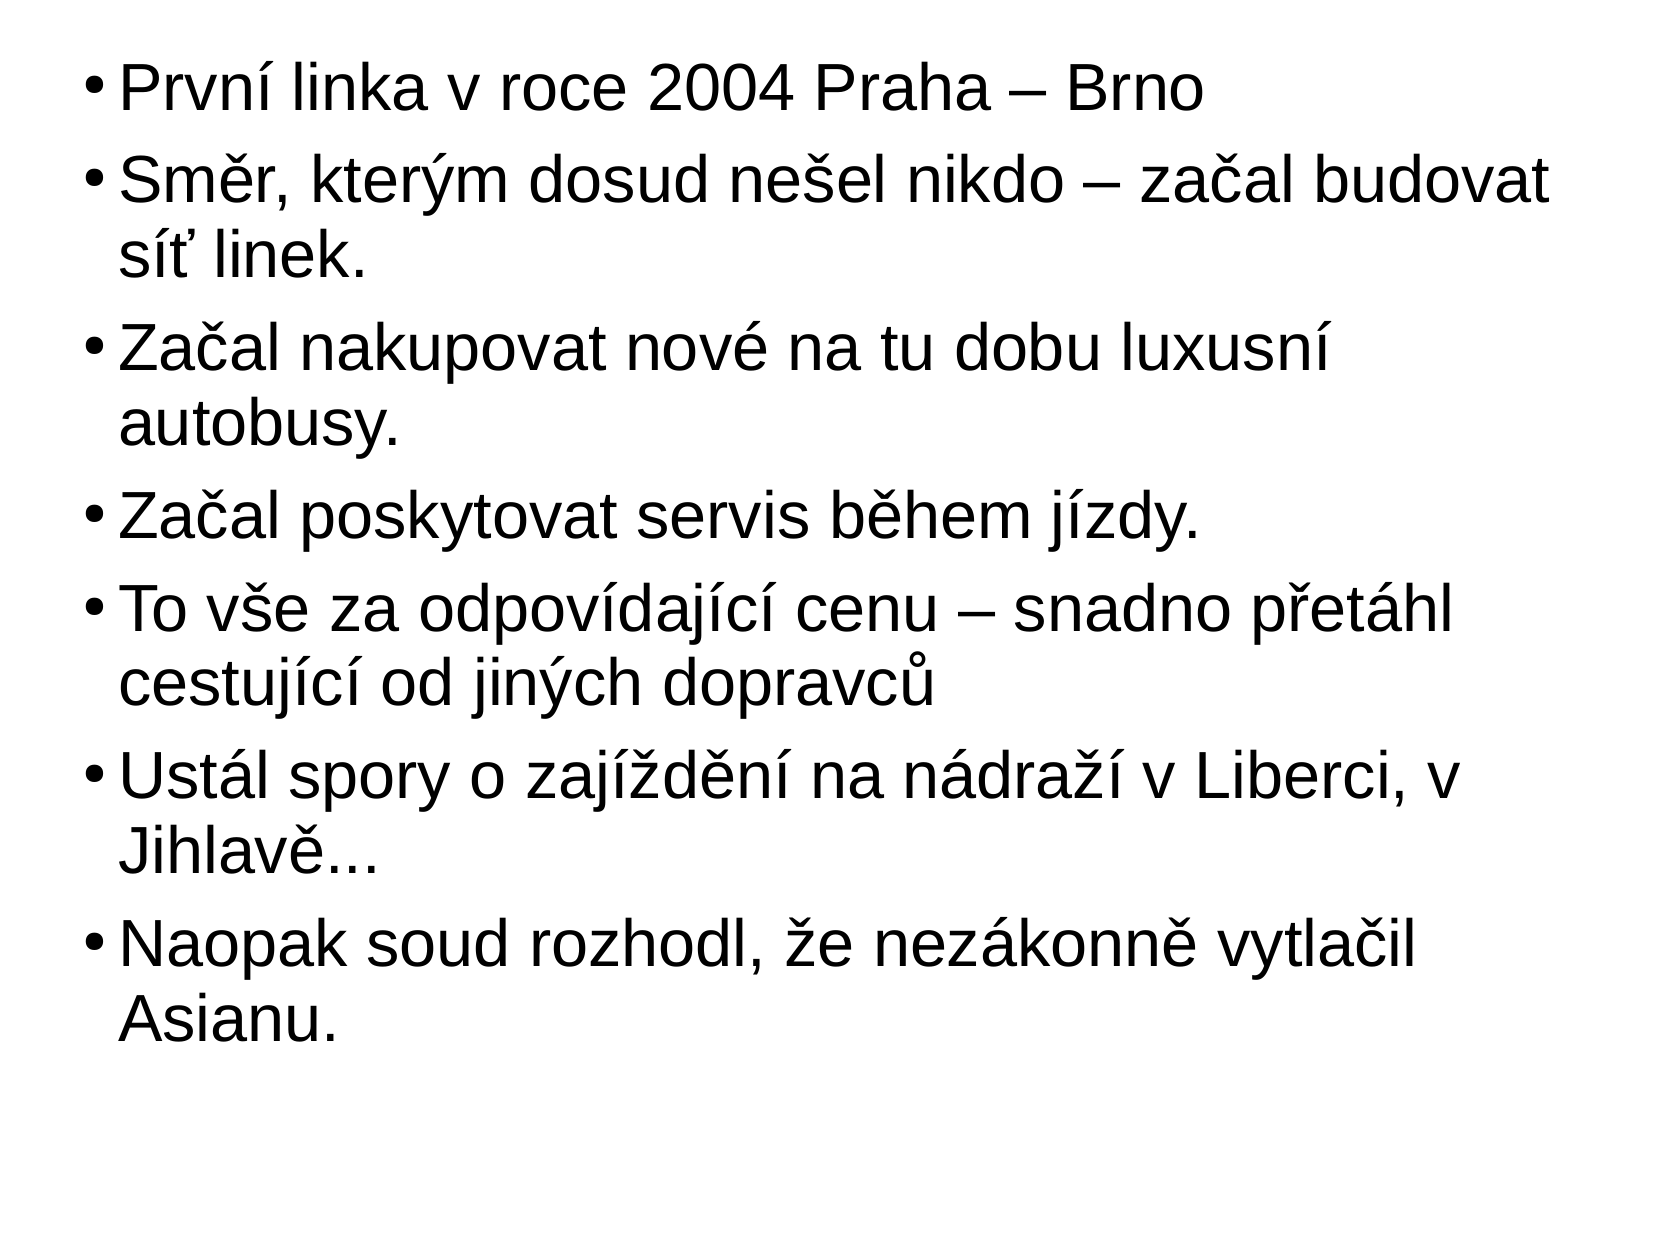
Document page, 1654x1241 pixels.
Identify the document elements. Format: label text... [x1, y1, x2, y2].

subtitle První linka v roce 2004 Praha – Brno Směr, kterým dosud nešel nikdo – začal budovat síť linek. Začal nakupovat nové na tu dobu luxusní autobusy. Začal poskytovat servis během jízdy. To vše za odpovídající cenu – snadno přetáhl cestující od jiných dopravců Ustál spory o zajíždění na nádraží v Liberci, v Jihlavě... Naopak soud rozhodl, že nezákonně vytlačil Asianu. [82, 49, 1571, 1109]
